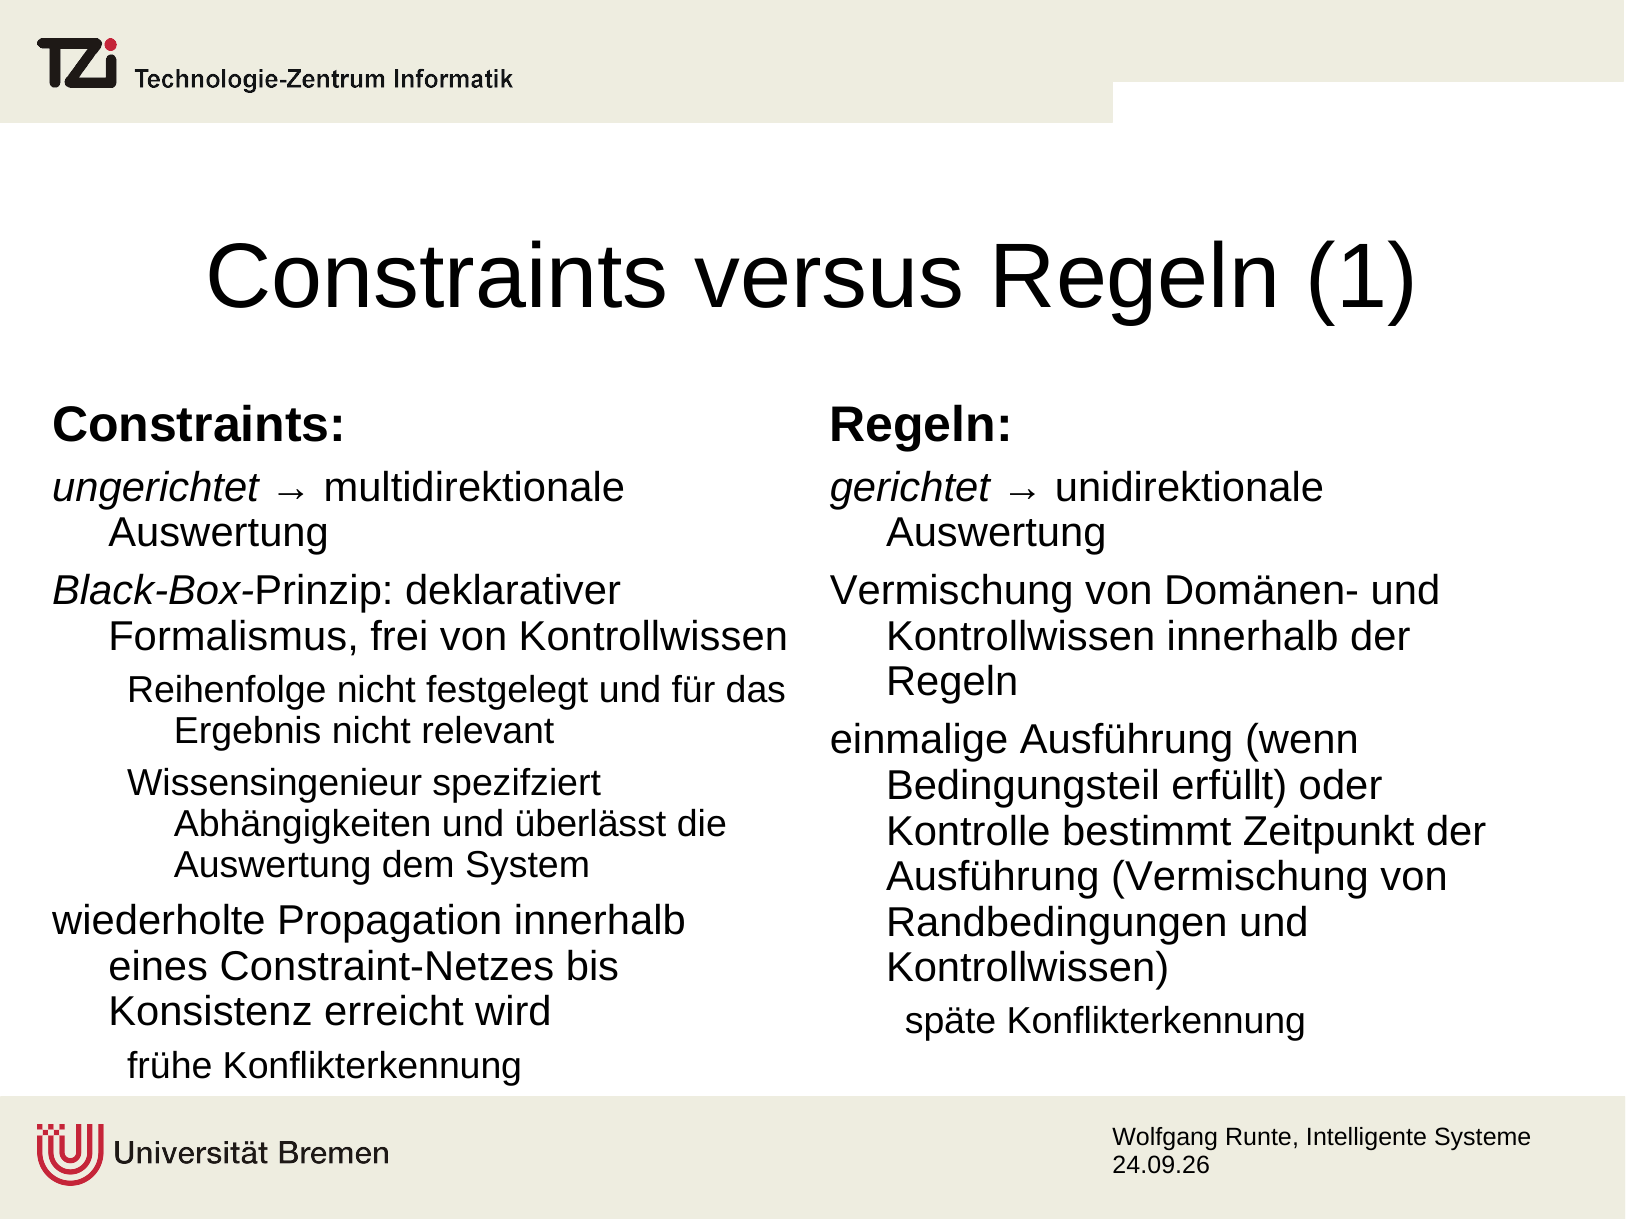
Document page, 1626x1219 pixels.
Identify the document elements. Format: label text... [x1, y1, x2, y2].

picture [37, 38, 513, 93]
picture [37, 1124, 388, 1186]
list Constraints: ungerichtet → multidirektionale Auswertung Black-Box-Prinzip: deklarativer Formalismus, frei von Kontrollwissen Reihenfolge nicht festgelegt und für das Ergebnis nicht relevant Wissensingenieur spezifziert Abhängigkeiten und überlässt die Auswertung dem System wiederholte Propagation innerhalb eines Constraint-Netzes bis Konsistenz erreicht wird frühe Konflikterkennung [52, 397, 796, 1092]
list Regeln: gerichtet → unidirektionale Auswertung Vermischung von Domänen- und Kontrollwissen innerhalb der Regeln einmalige Ausführung (wenn Bedingungsteil erfüllt) oder Kontrolle bestimmt Zeitpunkt der Ausführung (Vermischung von Randbedingungen und Kontrollwissen) späte Konflikterkennung [829, 397, 1550, 1048]
title Constraints versus Regeln (1) [112, 162, 1513, 393]
